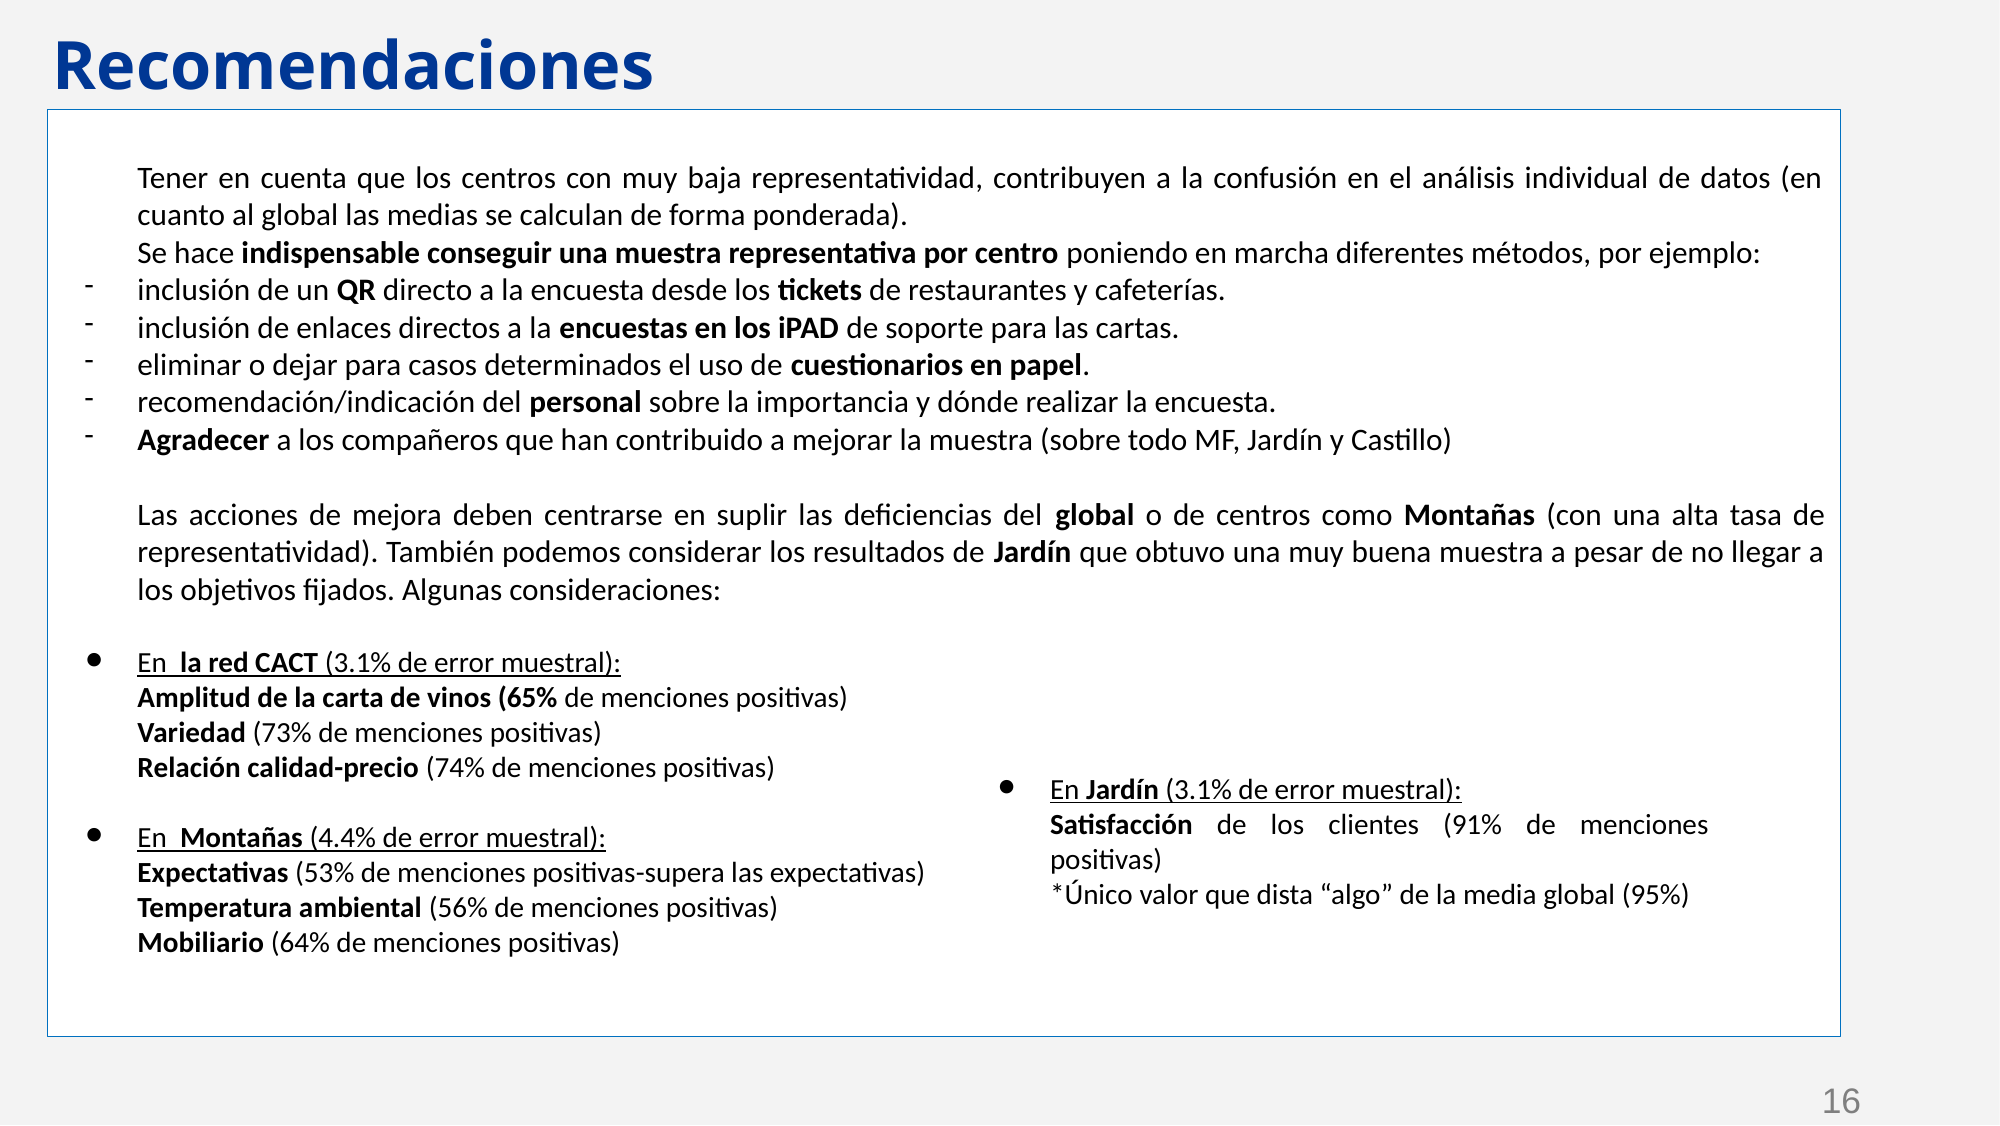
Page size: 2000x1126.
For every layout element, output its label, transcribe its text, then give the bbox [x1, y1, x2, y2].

text_box Recomendaciones [52, 0, 1945, 126]
text_box En Jardín (3.1% de error muestral): Satisfacción de los clientes (91% de menciones positivas) *Único valor que dista “algo” de la media global (95%) [959, 755, 1724, 1087]
text_box Tener en cuenta que los centros con muy baja representatividad, contribuyen a la confusión en el análisis individual de datos (en cuanto al global las medias se calculan de forma ponderada). Se hace indispensable conseguir una muestra representativa por centro poniendo en marcha diferentes métodos, por ejemplo: inclusión de un QR directo a la encuesta desde los tickets de restaurantes y cafeterías. inclusión de enlaces directos a la encuestas en los iPAD de soporte para las cartas. eliminar o dejar para casos determinados el uso de cuestionarios en papel. recomendación/indicación del personal sobre la importancia y dónde realizar la encuesta. Agradecer a los compañeros que han contribuido a mejorar la muestra (sobre todo MF, Jardín y Castillo) Las acciones de mejora deben centrarse en suplir las deficiencias del global o de centros como Montañas (con una alta tasa de representatividad). También podemos considerar los resultados de Jardín que obtuvo una muy buena muestra a pesar de no llegar a los objetivos fijados. Algunas consideraciones: En la red CACT (3.1% de error muestral): Amplitud de la carta de vinos (65% de menciones positivas) Variedad (73% de menciones positivas) Relación calidad-precio (74% de menciones positivas) En Montañas (4.4% de error muestral): Expectativas (53% de menciones positivas-supera las expectativas) Temperatura ambiental (56% de menciones positivas) Mobiliario (64% de menciones positivas) [47, 109, 1841, 1037]
slide_number 1 [1412, 1069, 1880, 1126]
